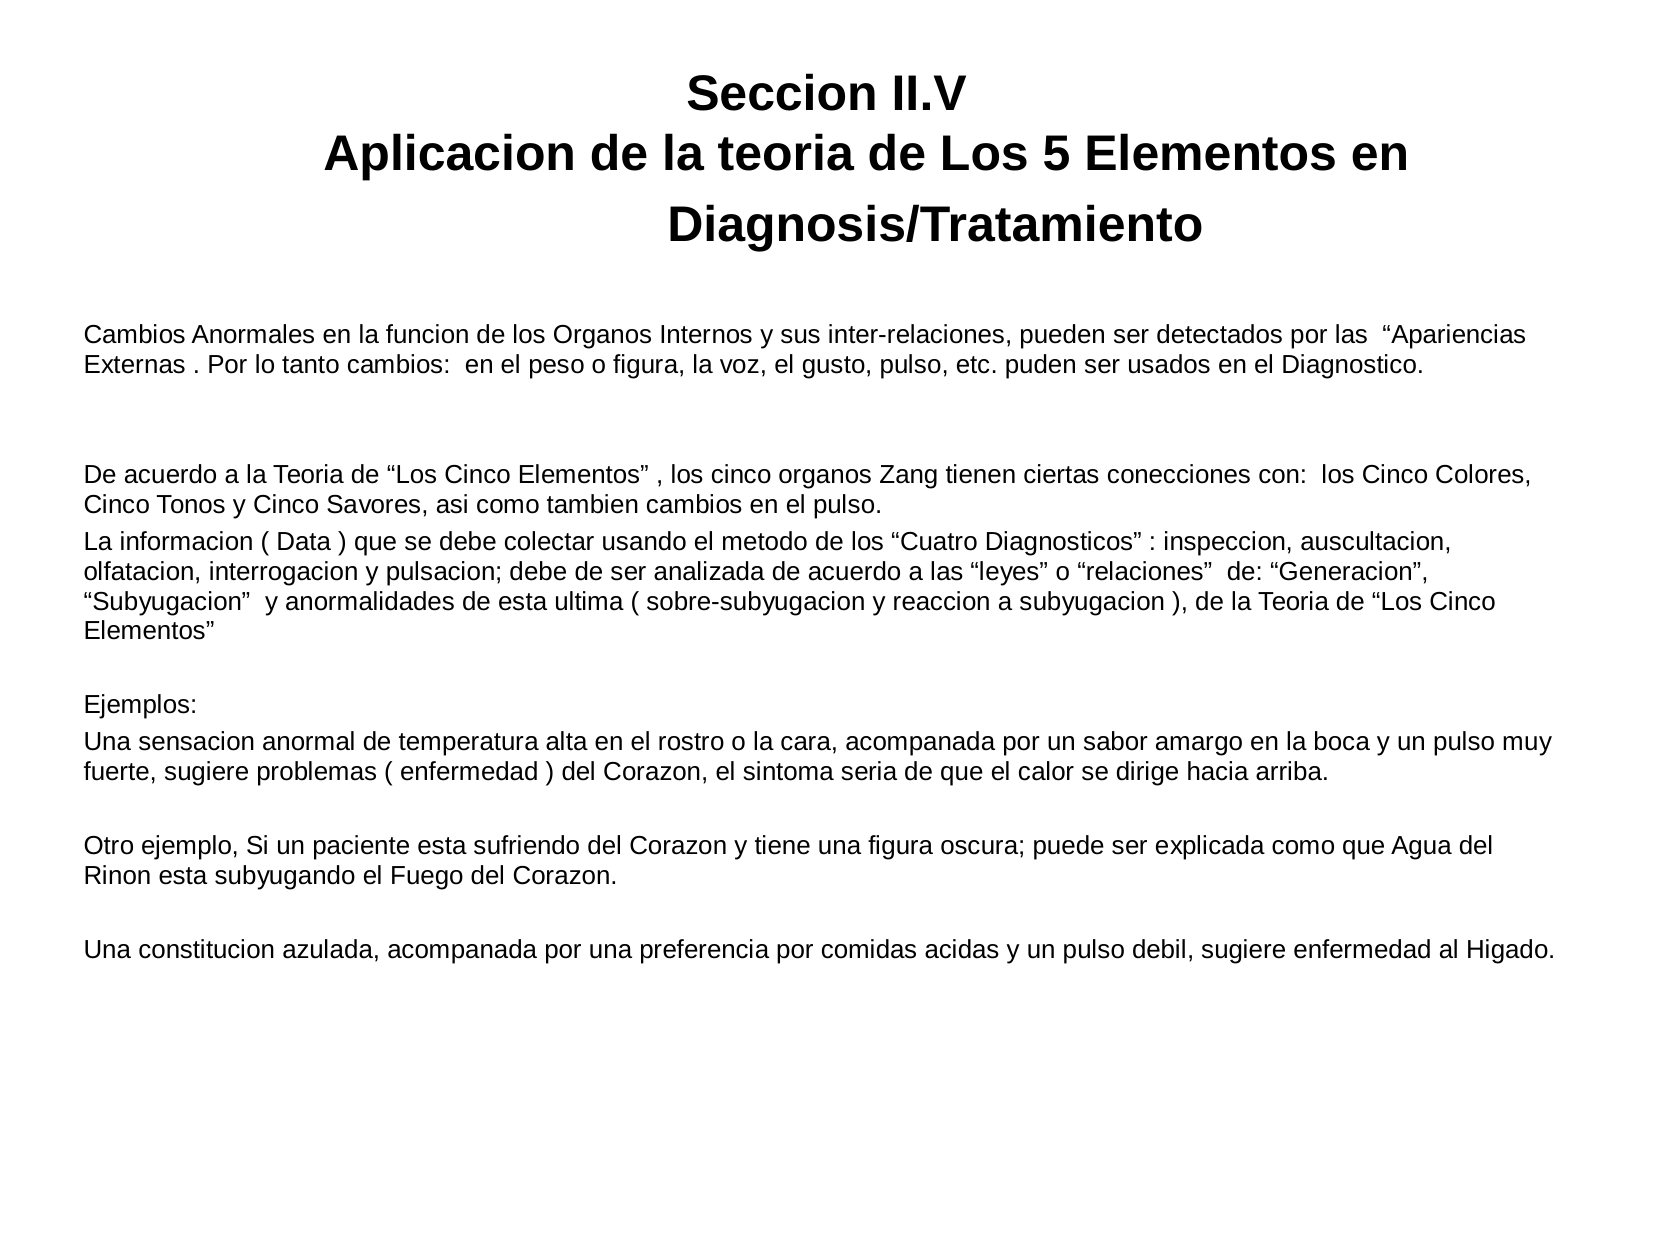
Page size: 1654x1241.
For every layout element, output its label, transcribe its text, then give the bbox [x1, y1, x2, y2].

title Seccion II.V Aplicacion de la teoria de Los 5 Elementos en Diagnosis/Tratamiento [82, 49, 1571, 257]
chart [82, 290, 1567, 1107]
